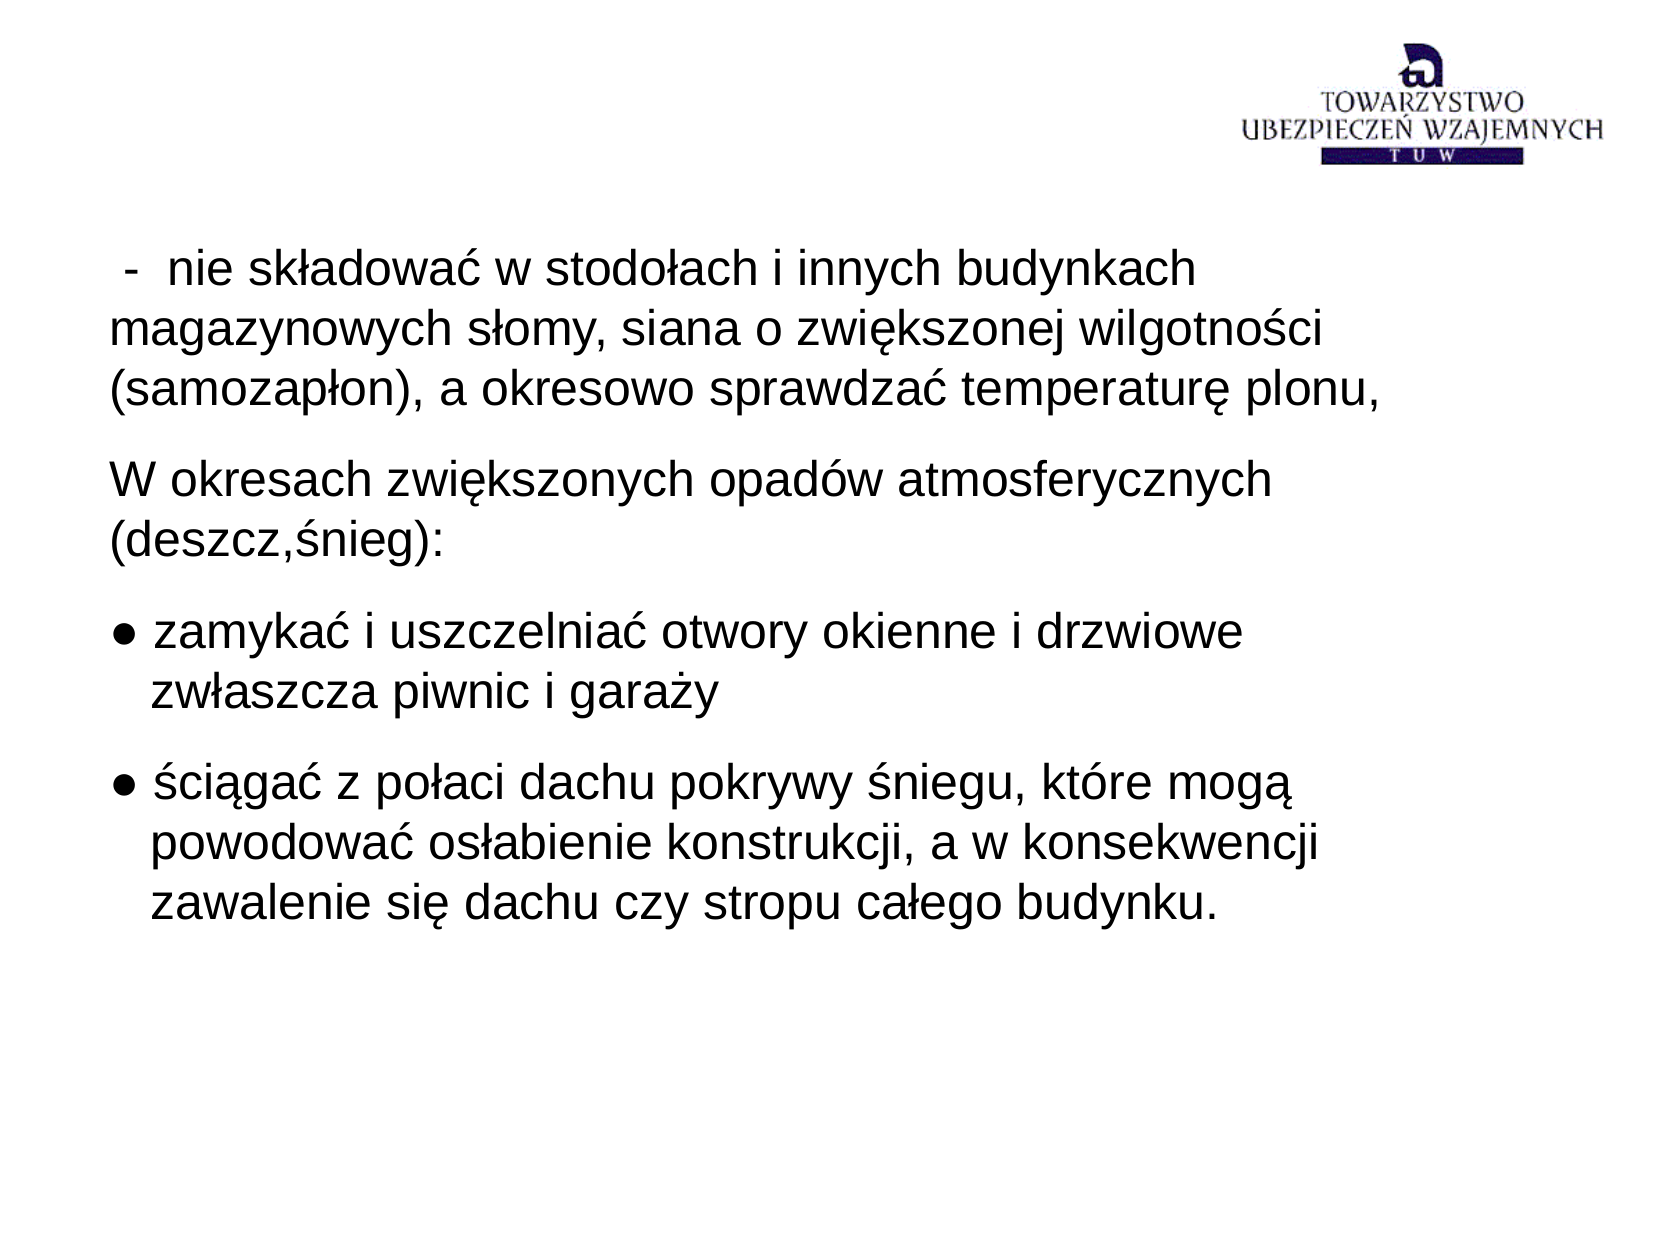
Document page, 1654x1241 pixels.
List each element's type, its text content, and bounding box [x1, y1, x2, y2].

picture [1240, 41, 1605, 169]
text_box - nie składować w stodołach i innych budynkach magazynowych słomy, siana o zwiększonej wilgotności (samozapłon), a okresowo sprawdzać temperaturę plonu, W okresach zwiększonych opadów atmosferycznych (deszcz,śnieg): ● zamykać i uszczelniać otwory okienne i drzwiowe zwłaszcza piwnic i garaży ● ściągać z połaci dachu pokrywy śniegu, które mogą powodować osłabienie konstrukcji, a w konsekwencji zawalenie się dachu czy stropu całego budynku. [94, 227, 1560, 938]
